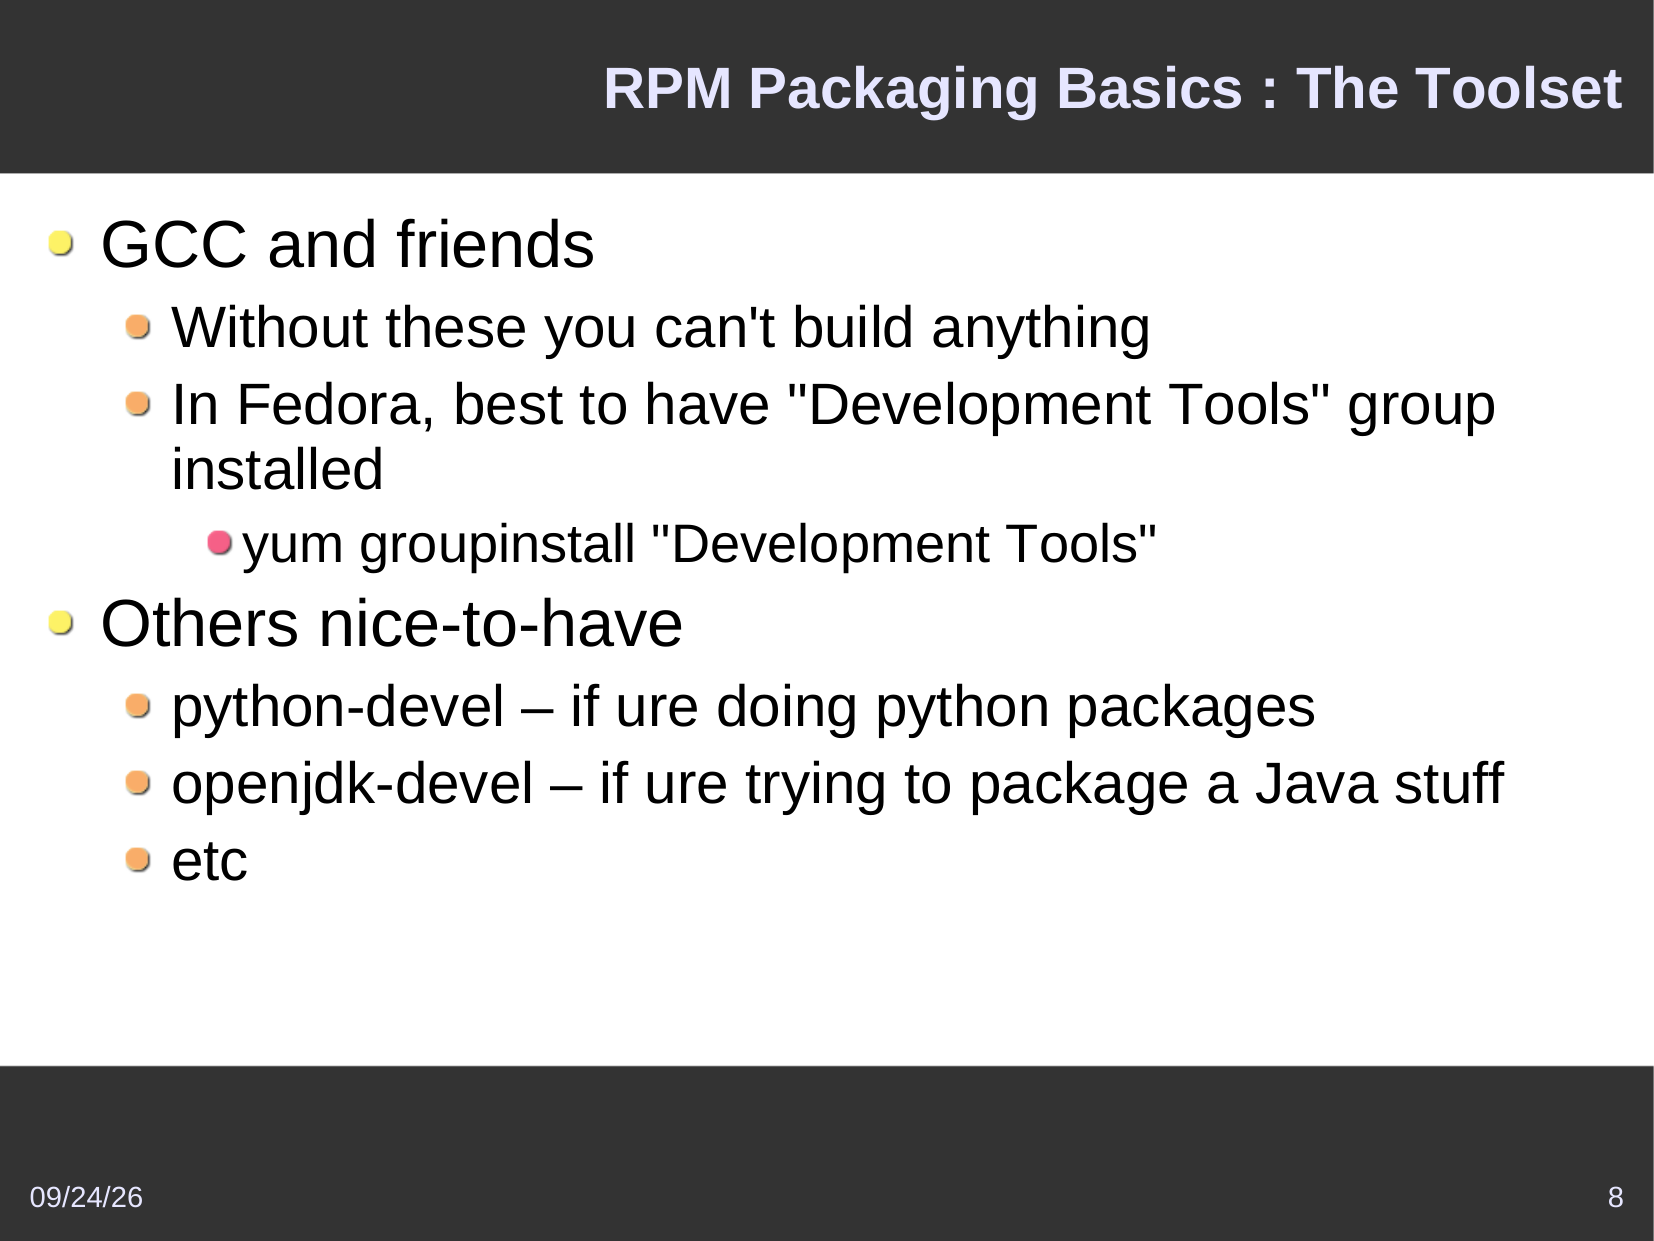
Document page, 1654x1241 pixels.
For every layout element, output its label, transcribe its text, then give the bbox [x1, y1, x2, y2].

title RPM Packaging Basics : The Toolset [29, 36, 1625, 141]
picture [0, 0, 1654, 1241]
list GCC and friends Without these you can't build anything In Fedora, best to have "Development Tools" group installed yum groupinstall "Development Tools" Others nice-to-have python-devel – if ure doing python packages openjdk-devel – if ure trying to package a Java stuff etc [29, 206, 1625, 1019]
